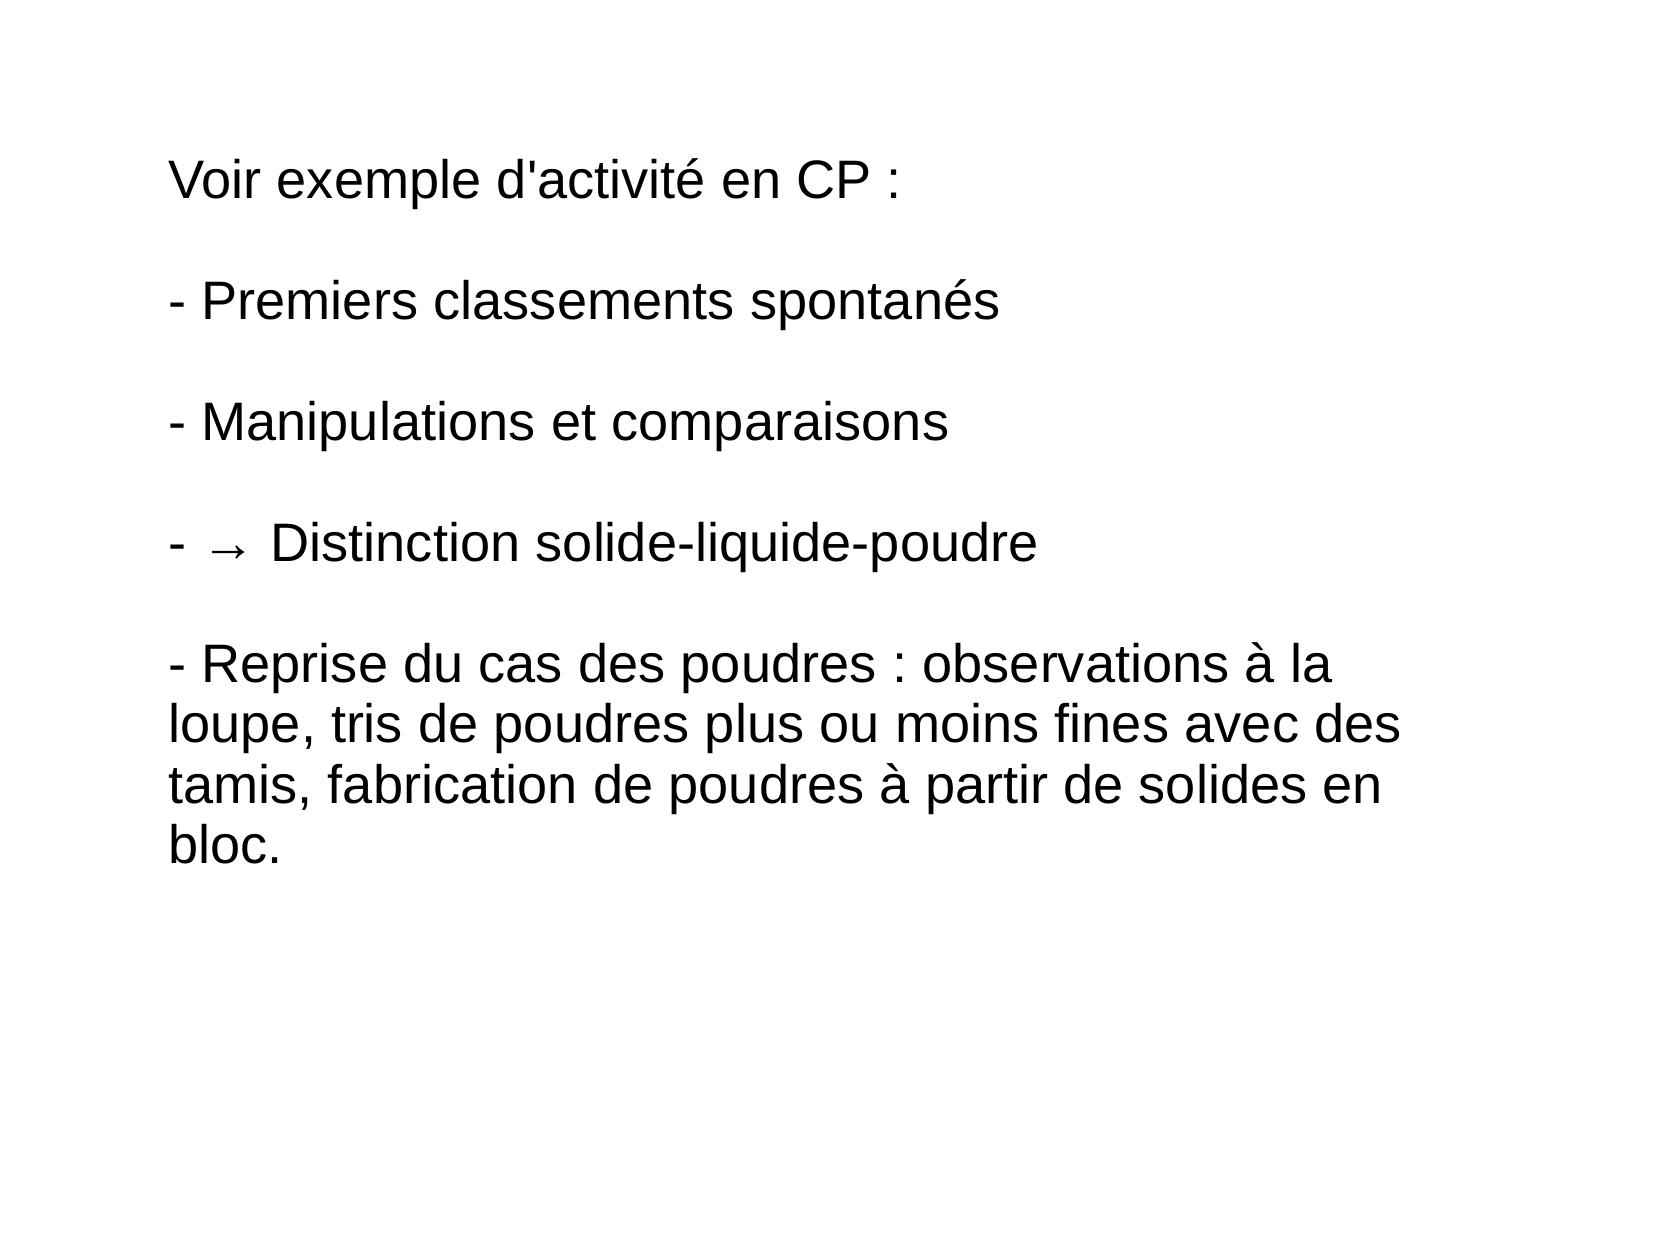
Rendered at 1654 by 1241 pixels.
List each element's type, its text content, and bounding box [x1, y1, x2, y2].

text_box Voir exemple d'activité en CP : - Premiers classements spontanés - Manipulations et comparaisons - → Distinction solide-liquide-poudre - Reprise du cas des poudres : observations à la loupe, tris de poudres plus ou moins fines avec des tamis, fabrication de poudres à partir de solides en bloc. [153, 141, 1477, 925]
